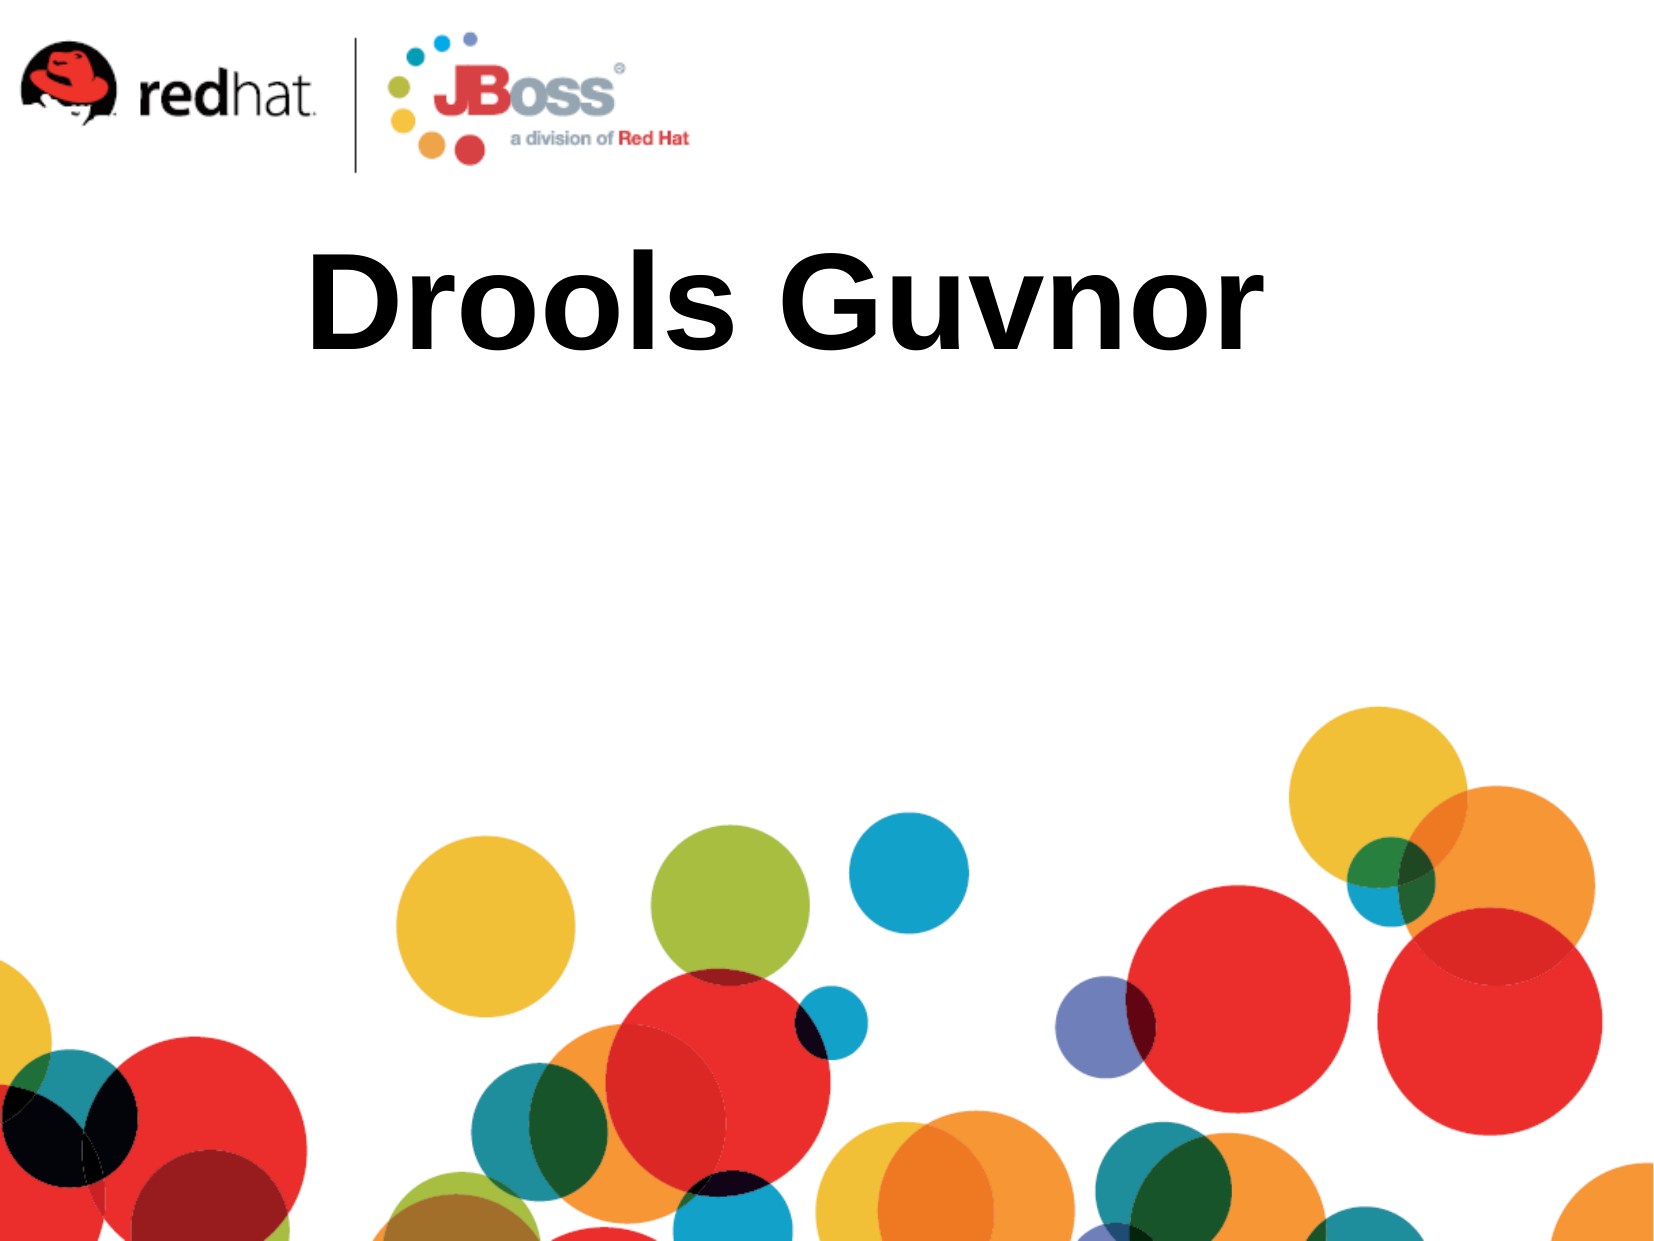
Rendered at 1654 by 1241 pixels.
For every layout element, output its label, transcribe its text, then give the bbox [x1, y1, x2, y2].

picture [13, 5, 699, 182]
picture [0, 685, 1654, 1241]
text_box Drools Guvnor [289, 217, 1282, 387]
